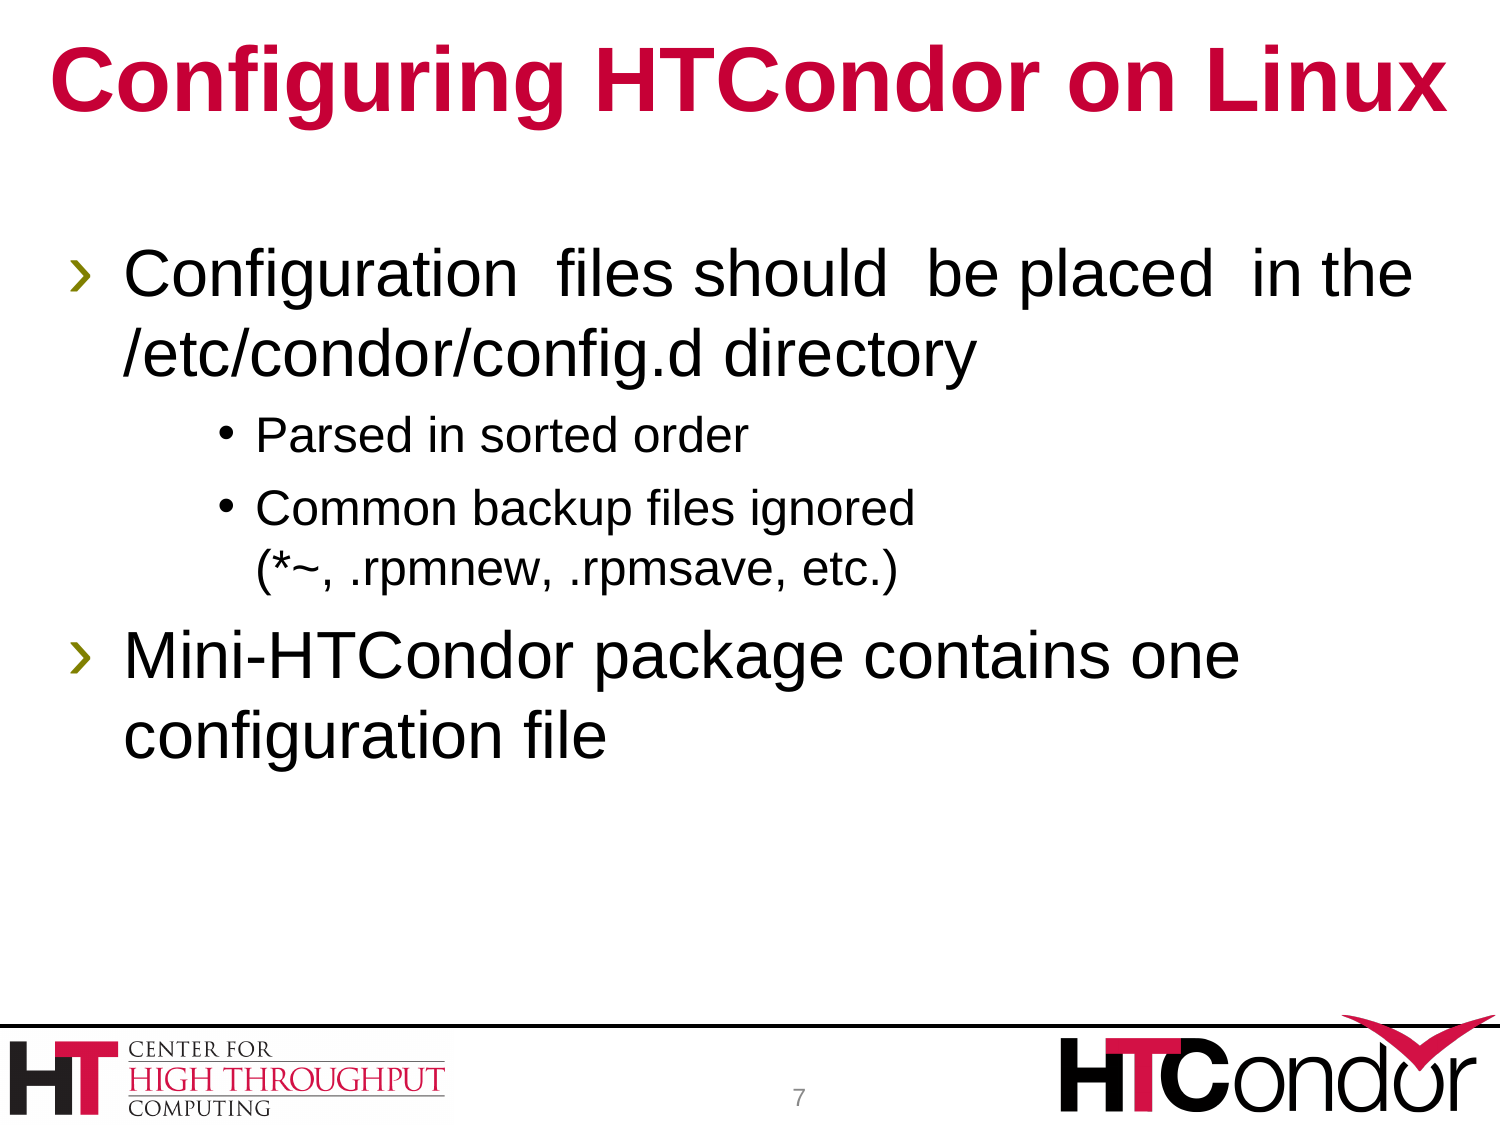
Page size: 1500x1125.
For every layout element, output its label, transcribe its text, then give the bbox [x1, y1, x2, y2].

title Configuring HTCondor on Linux [0, 0, 1500, 150]
picture [1055, 1014, 1500, 1119]
picture [0, 1029, 454, 1125]
text_box <number> [624, 1066, 975, 1125]
list Configuration files should be placed in the /etc/condor/config.d directory Parsed in sorted order Common backup files ignored (*~, .rpmnew, .rpmsave, etc.) Mini-HTCondor package contains one configuration file [52, 222, 1431, 916]
